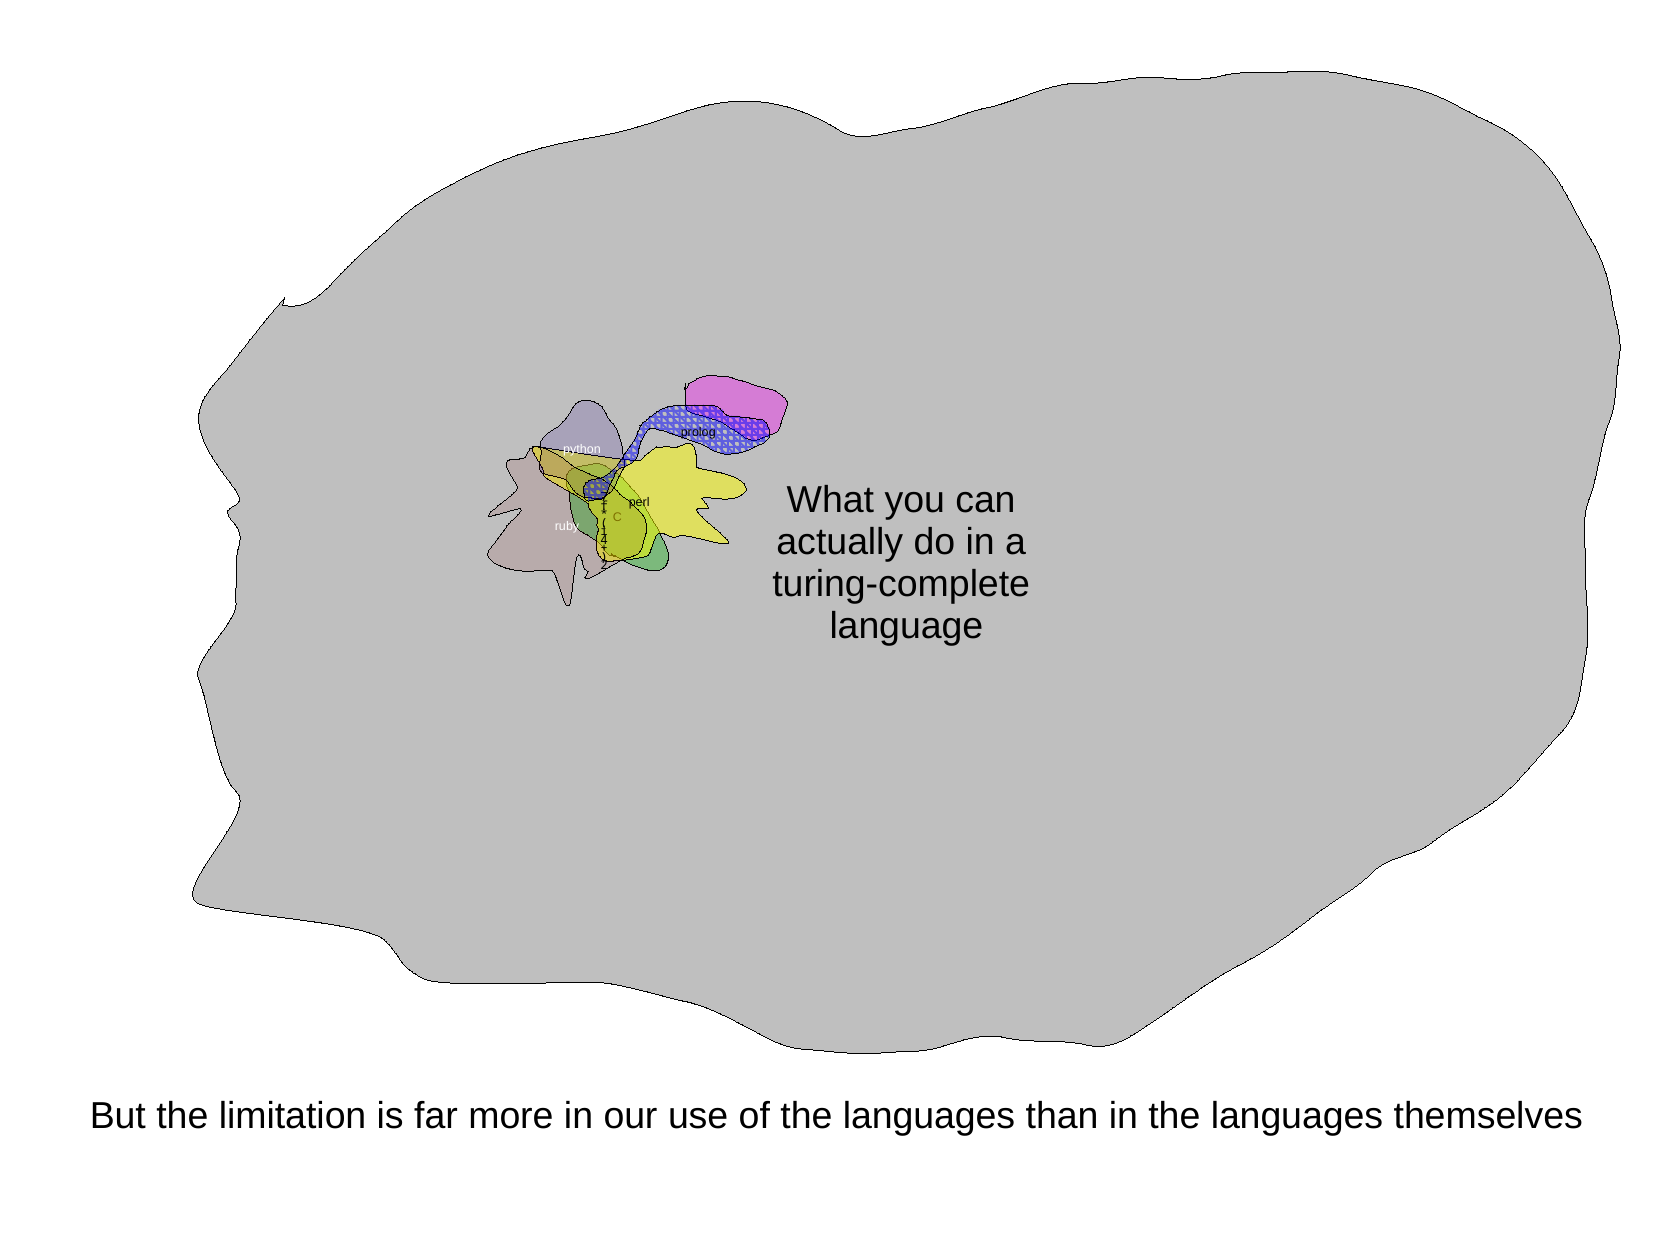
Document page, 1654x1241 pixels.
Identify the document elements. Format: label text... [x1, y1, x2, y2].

text_box C [624, 534, 669, 571]
text_box 7*i+2 [585, 573, 622, 581]
text_box perl [618, 446, 747, 561]
text_box ruby [622, 495, 647, 560]
text_box But the limitation is far more in our use of the languages than in the languages themselves [75, 1087, 1602, 1145]
text_box prolog [666, 417, 733, 447]
text_box What you can actually do in a turing-complete language [192, 71, 1621, 1054]
text_box ruby [487, 446, 600, 606]
text_box f(4) [585, 489, 622, 573]
text_box 7*i+2 [609, 480, 622, 489]
text_box [583, 375, 788, 502]
text_box python [613, 467, 625, 480]
text_box python [540, 400, 624, 477]
